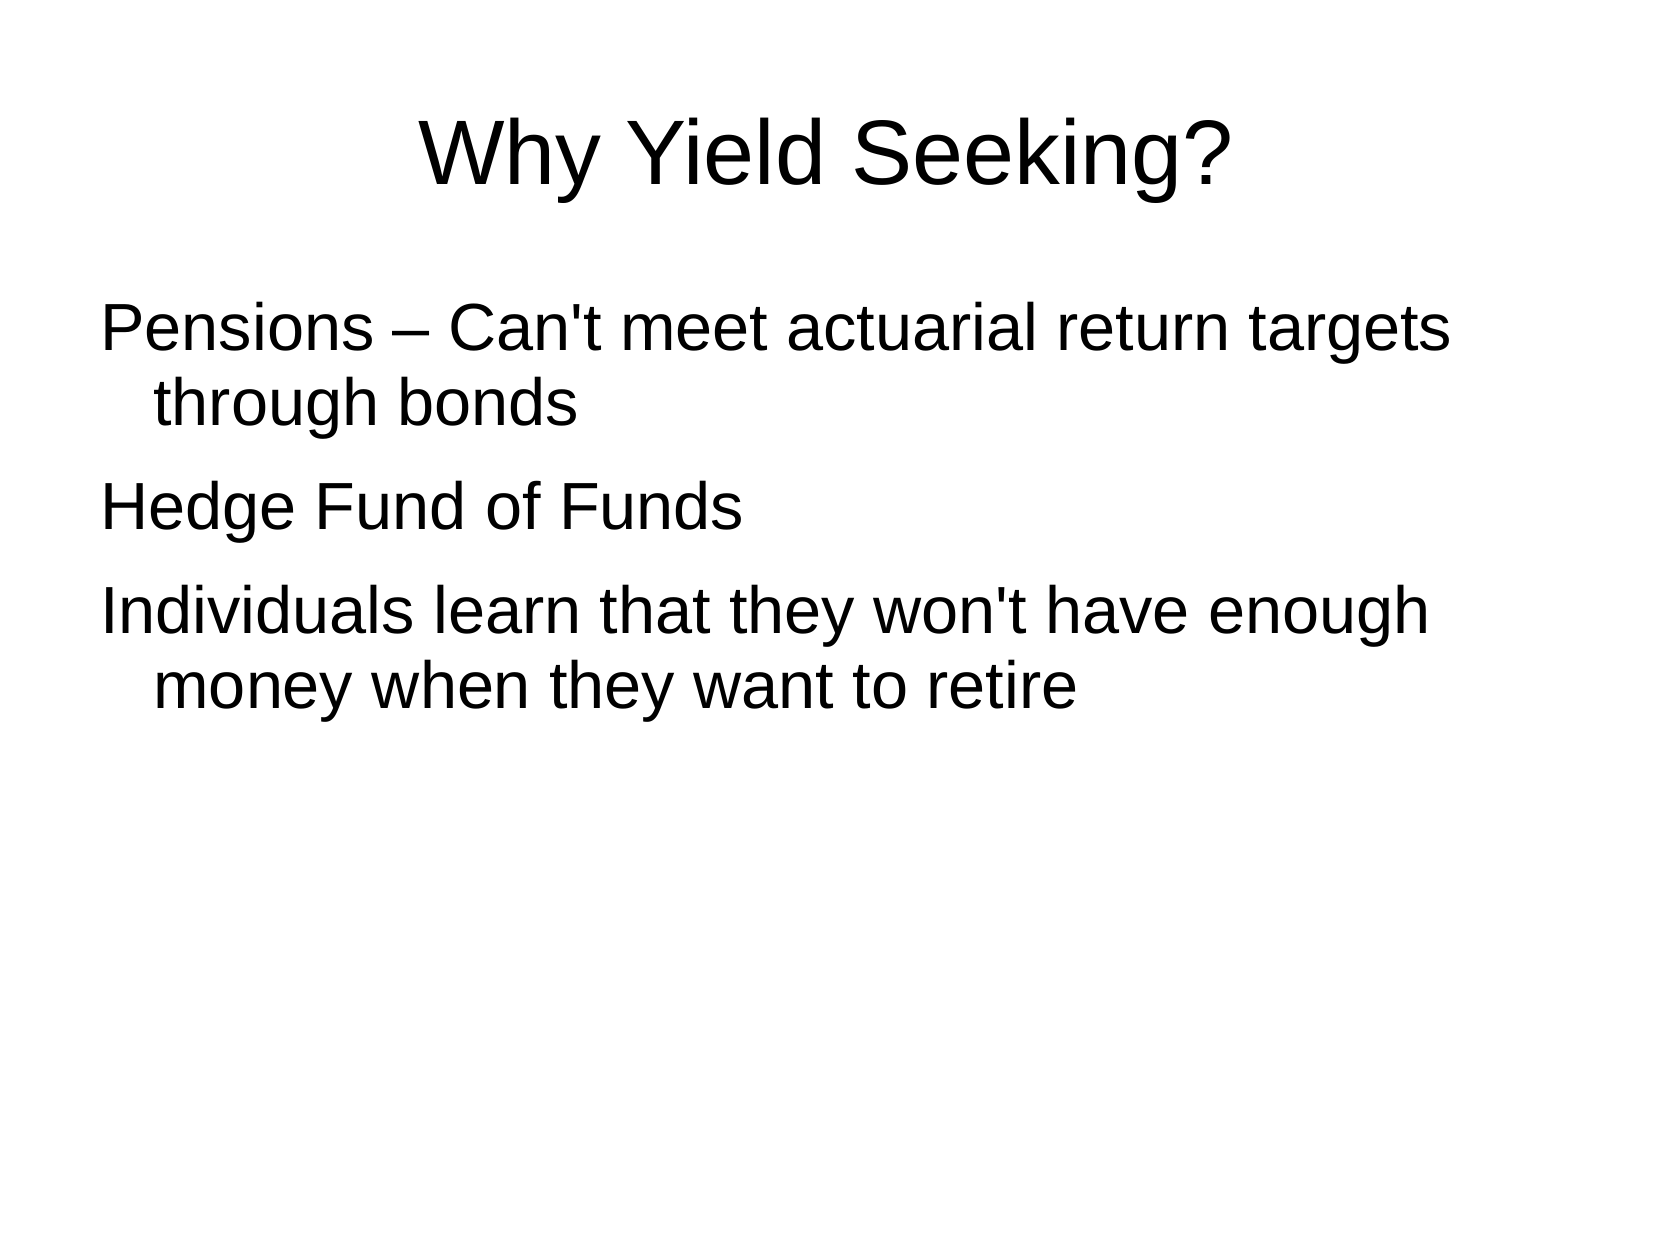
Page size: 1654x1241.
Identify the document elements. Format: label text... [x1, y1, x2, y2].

title Why Yield Seeking? [82, 56, 1571, 250]
list Pensions – Can't meet actuarial return targets through bonds Hedge Fund of Funds Individuals learn that they won't have enough money when they want to retire [82, 290, 1571, 1094]
